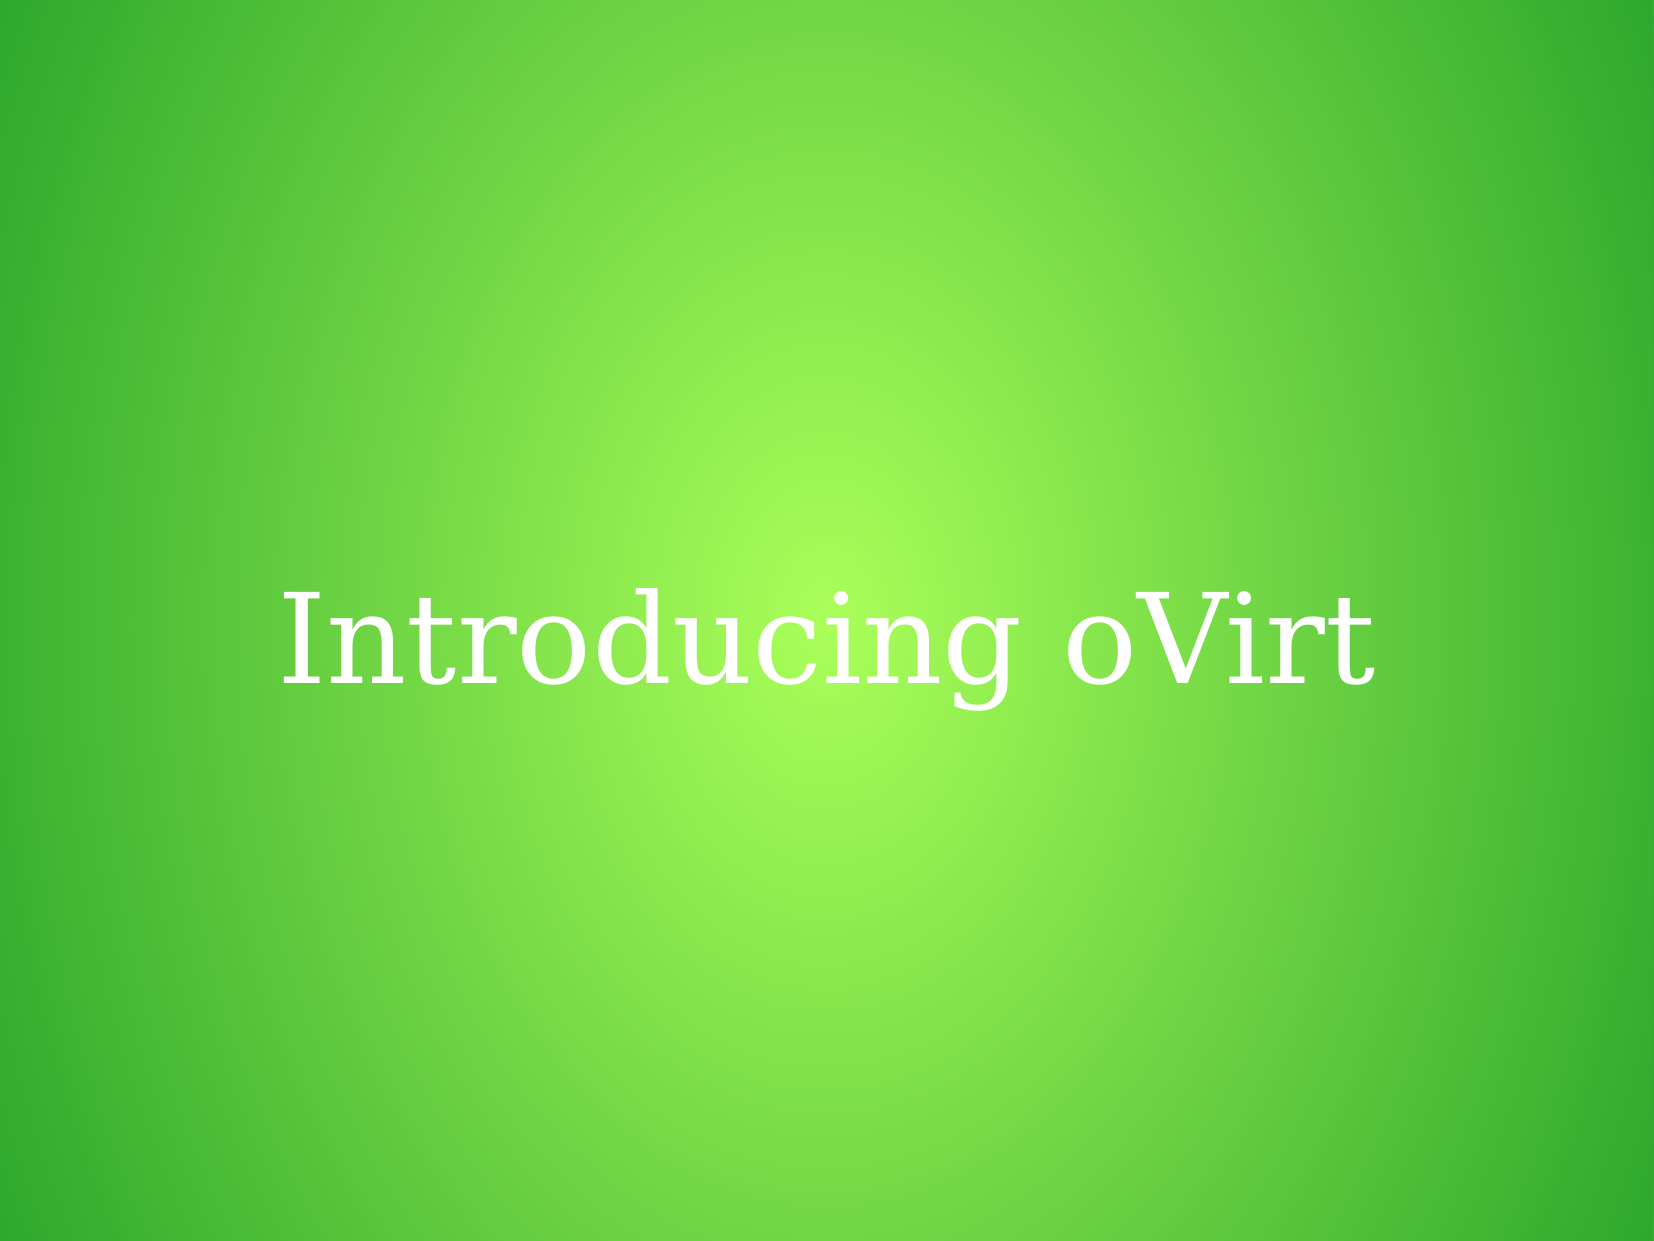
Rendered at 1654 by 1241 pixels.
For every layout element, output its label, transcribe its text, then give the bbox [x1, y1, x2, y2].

subtitle Introducing oVirt [82, 165, 1571, 1115]
